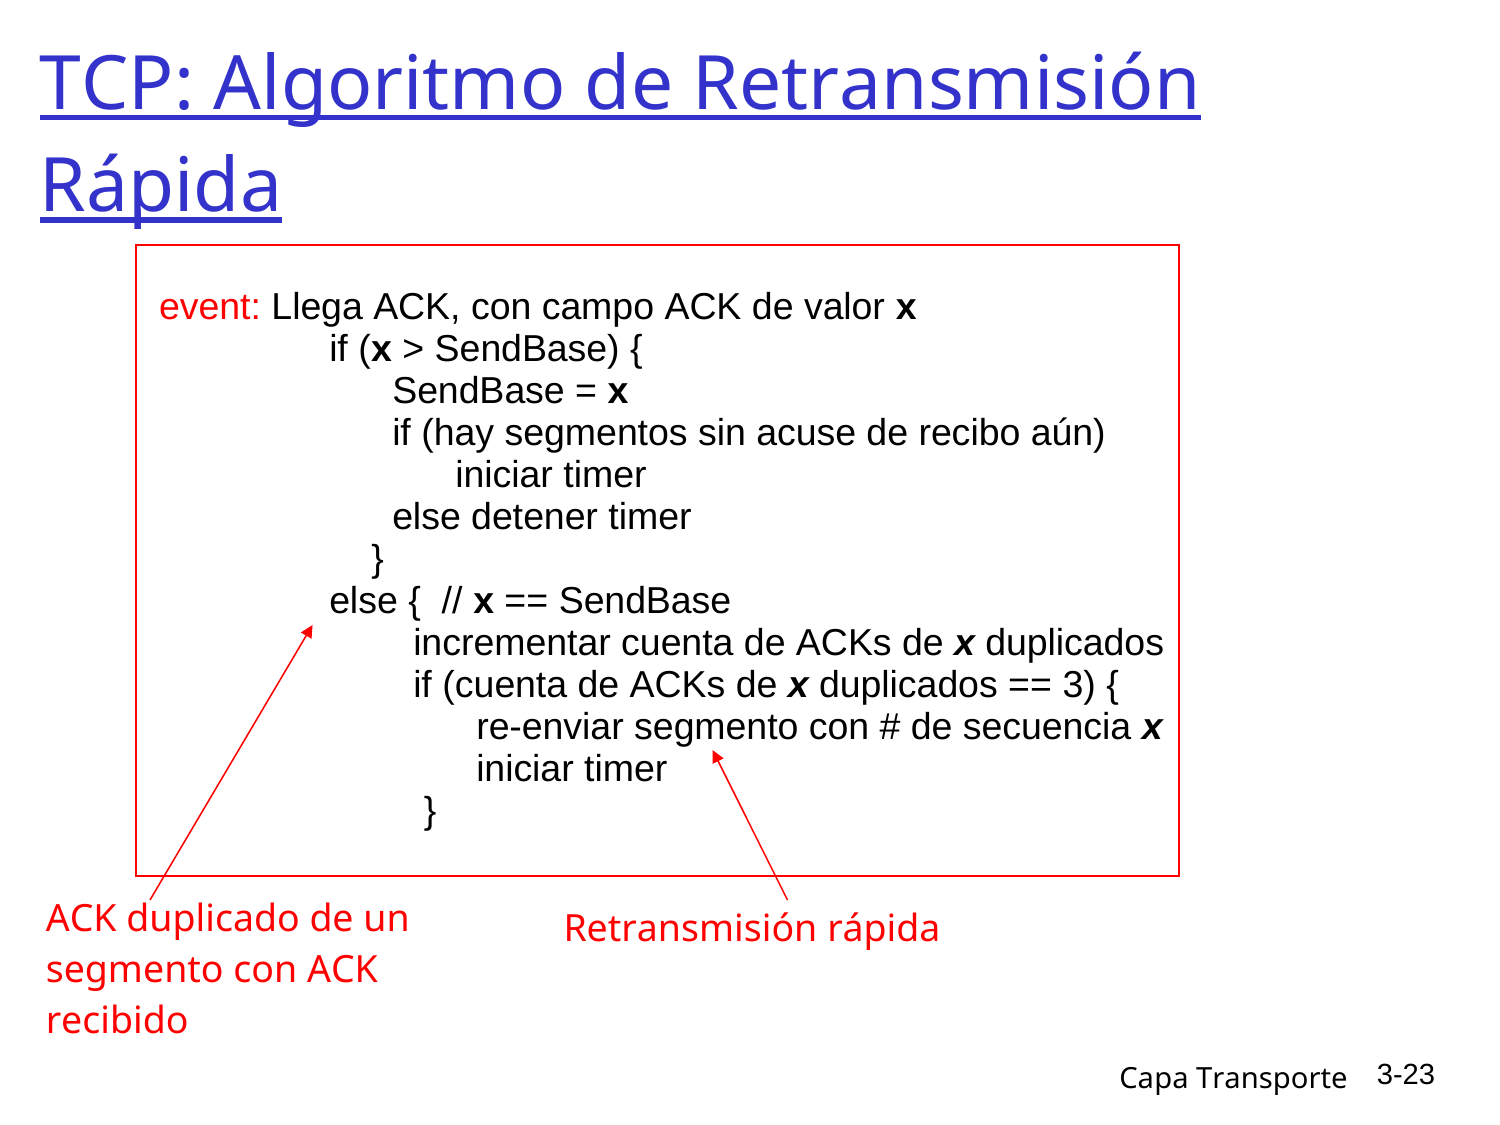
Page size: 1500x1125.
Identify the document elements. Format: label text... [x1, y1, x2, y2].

title TCP: Algoritmo de Retransmisión Rápida [24, 36, 1476, 227]
text_box ACK duplicado de un segmento con ACK recibido [31, 883, 426, 1053]
text_box event: Llega ACK, con campo ACK de valor x if (x > SendBase) { SendBase = x if (hay segmentos sin acuse de recibo aún) iniciar timer else detener timer } else { // x == SendBase incrementar cuenta de ACKs de x duplicados if (cuenta de ACKs de x duplicados == 3) { re-enviar segmento con # de secuencia x iniciar timer } [136, 244, 1179, 876]
text_box Retransmisión rápida [548, 894, 956, 961]
